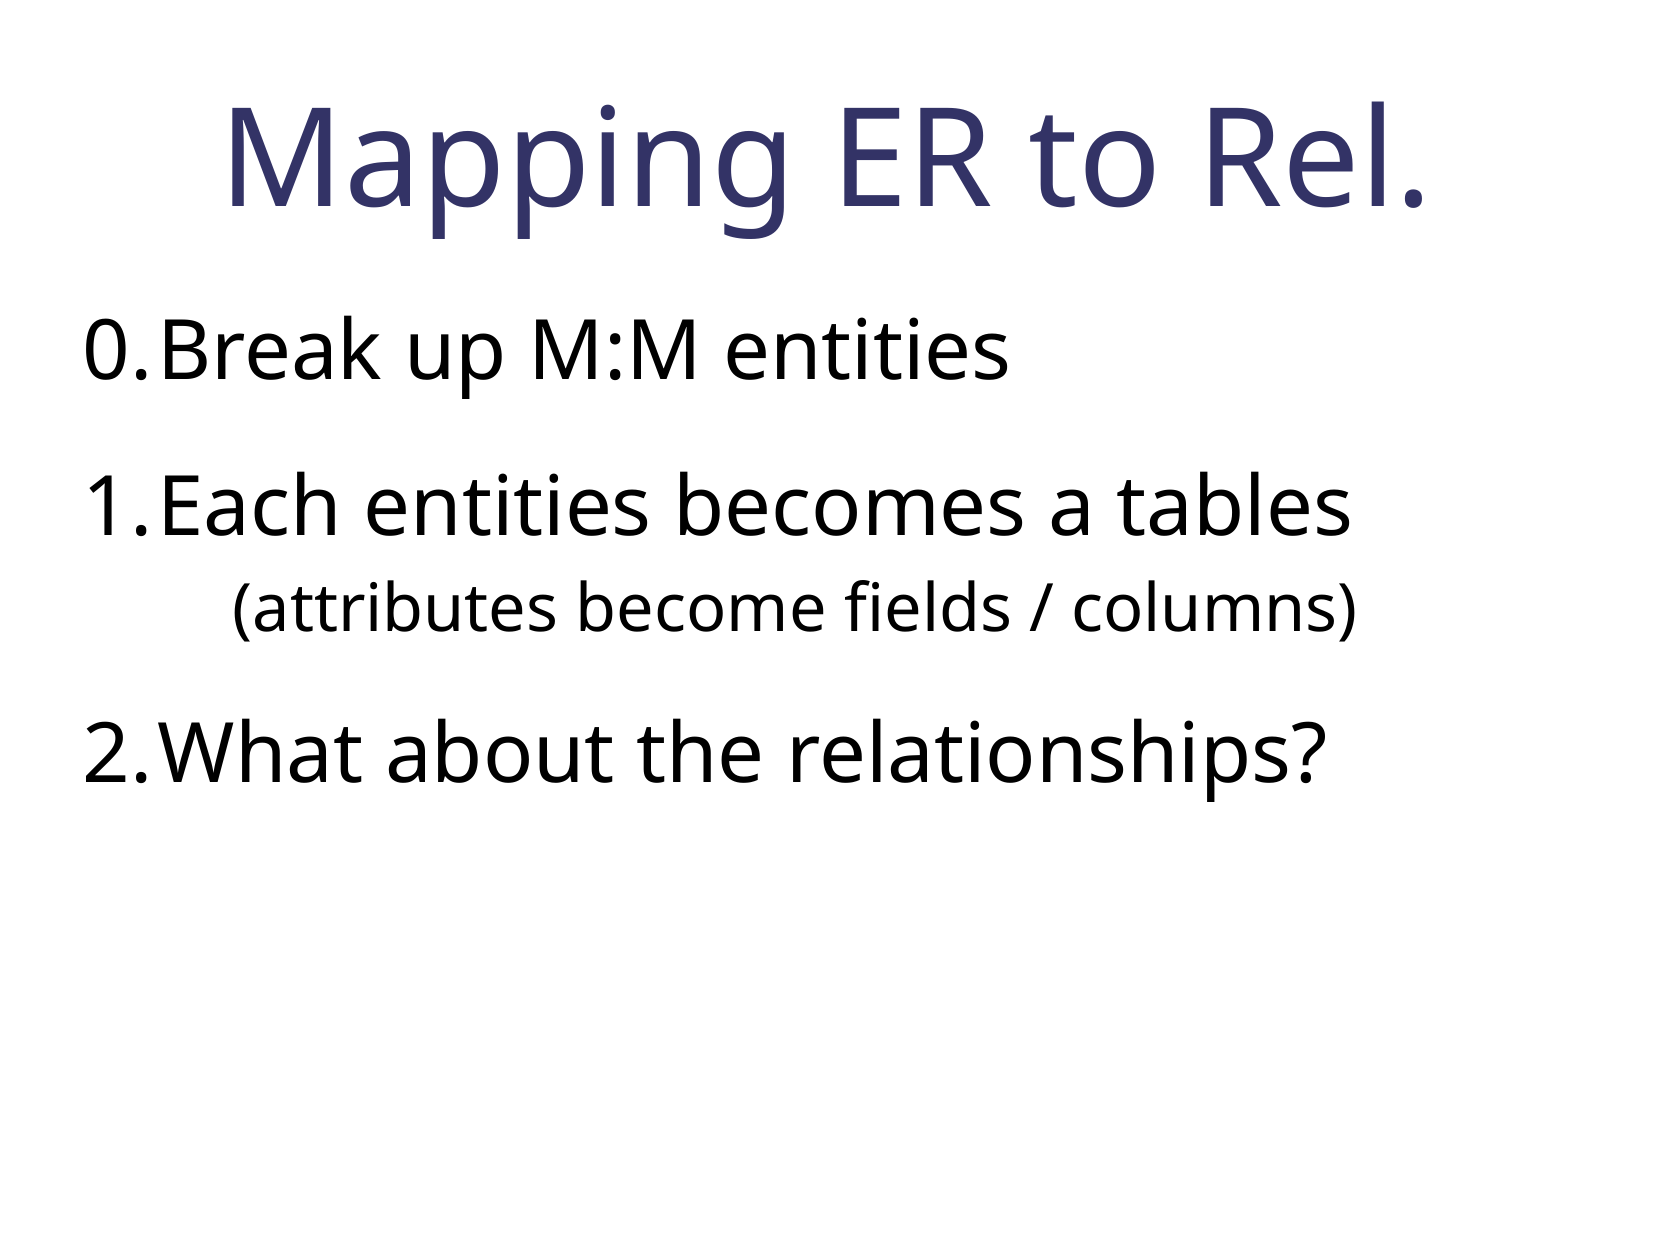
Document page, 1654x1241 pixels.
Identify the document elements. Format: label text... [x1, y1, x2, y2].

subtitle 0. Break up M:M entities 1. Each entities becomes a tables (attributes become fields / columns) 2. What about the relationships? [82, 290, 1571, 1094]
title Mapping ER to Rel. [82, 56, 1571, 250]
